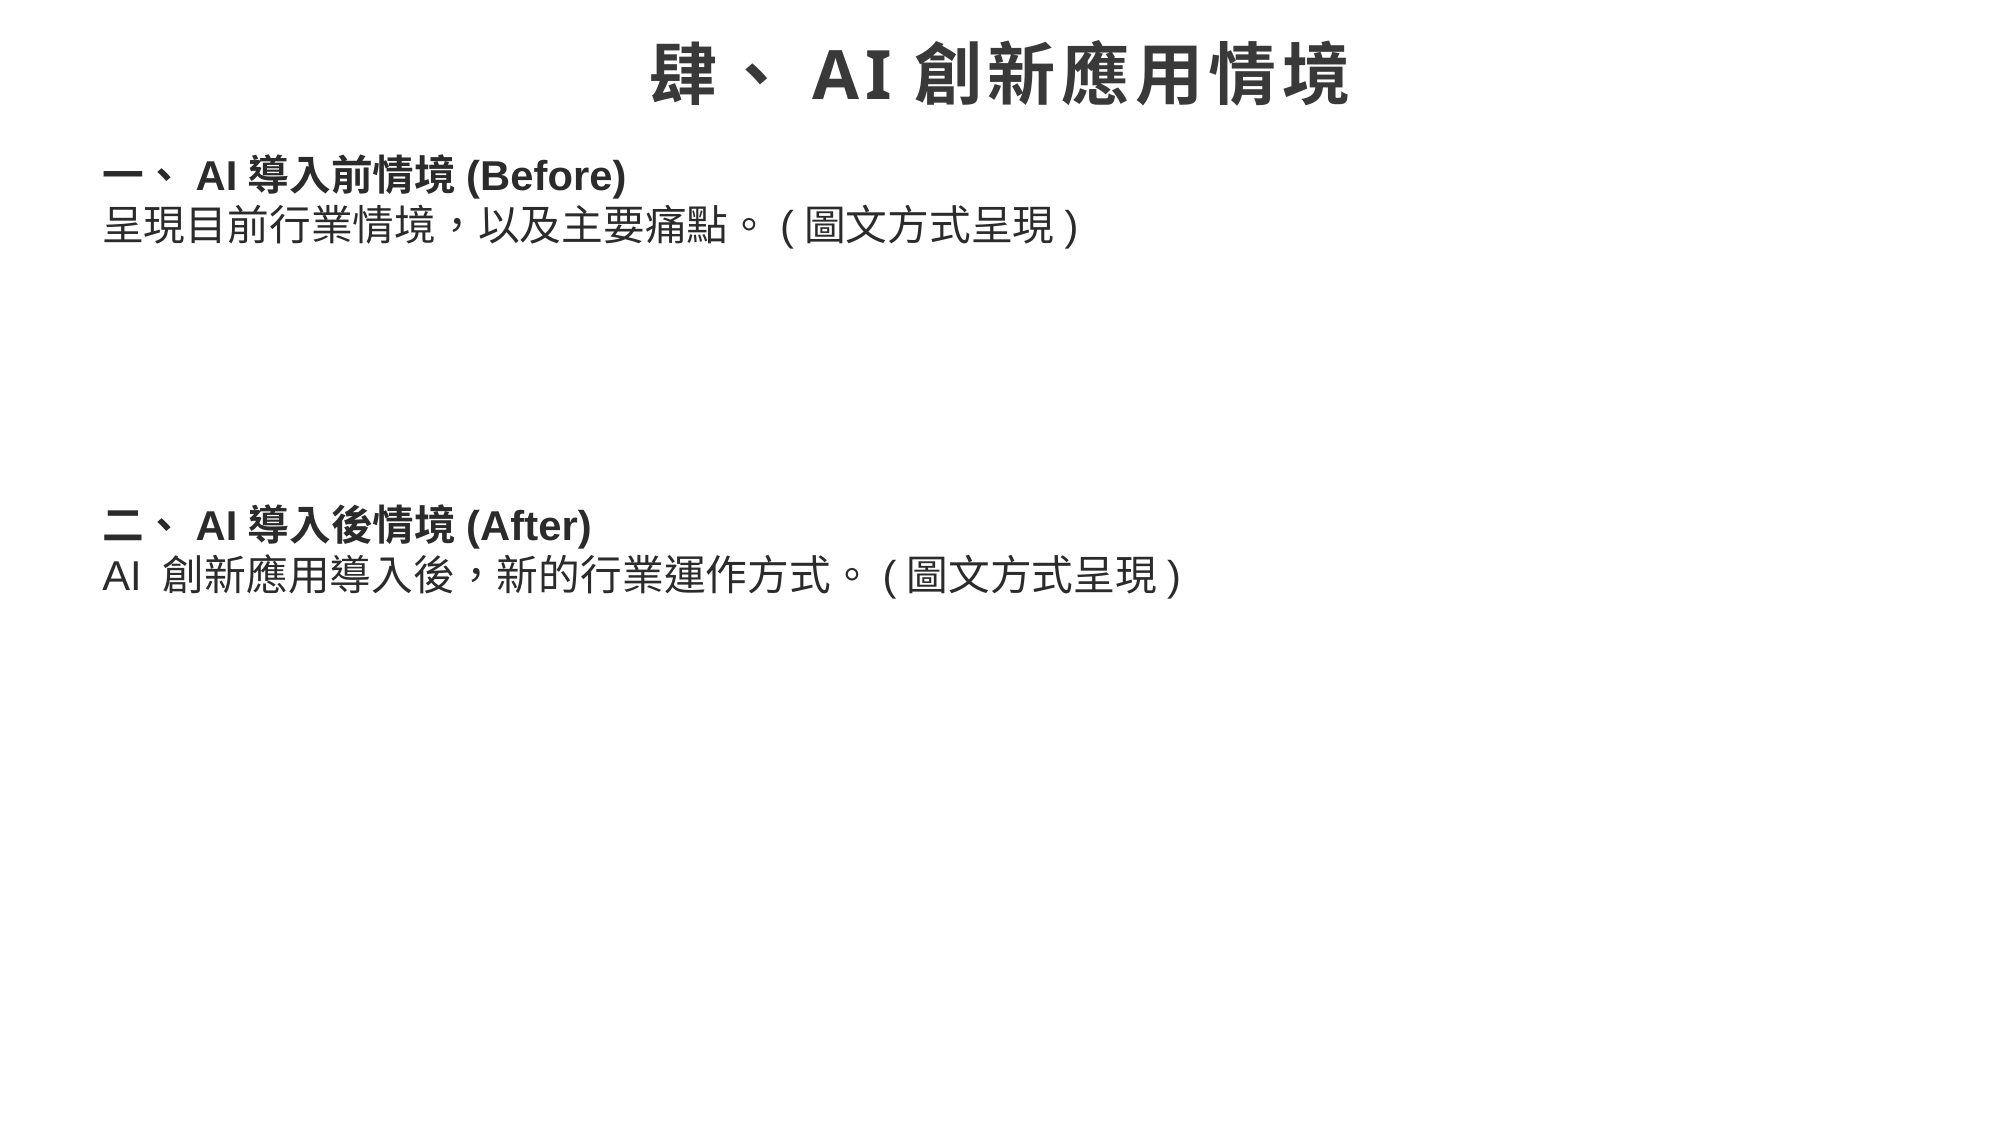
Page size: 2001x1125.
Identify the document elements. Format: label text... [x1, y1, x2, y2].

text_box 一、AI導入前情境(Before) 呈現目前行業情境，以及主要痛點。(圖文方式呈現) 二、AI導入後情境(After) AI 創新應用導入後，新的行業運作方式。(圖文方式呈現) [87, 141, 1959, 1015]
title 肆、AI創新應用情境 [127, 9, 1873, 135]
